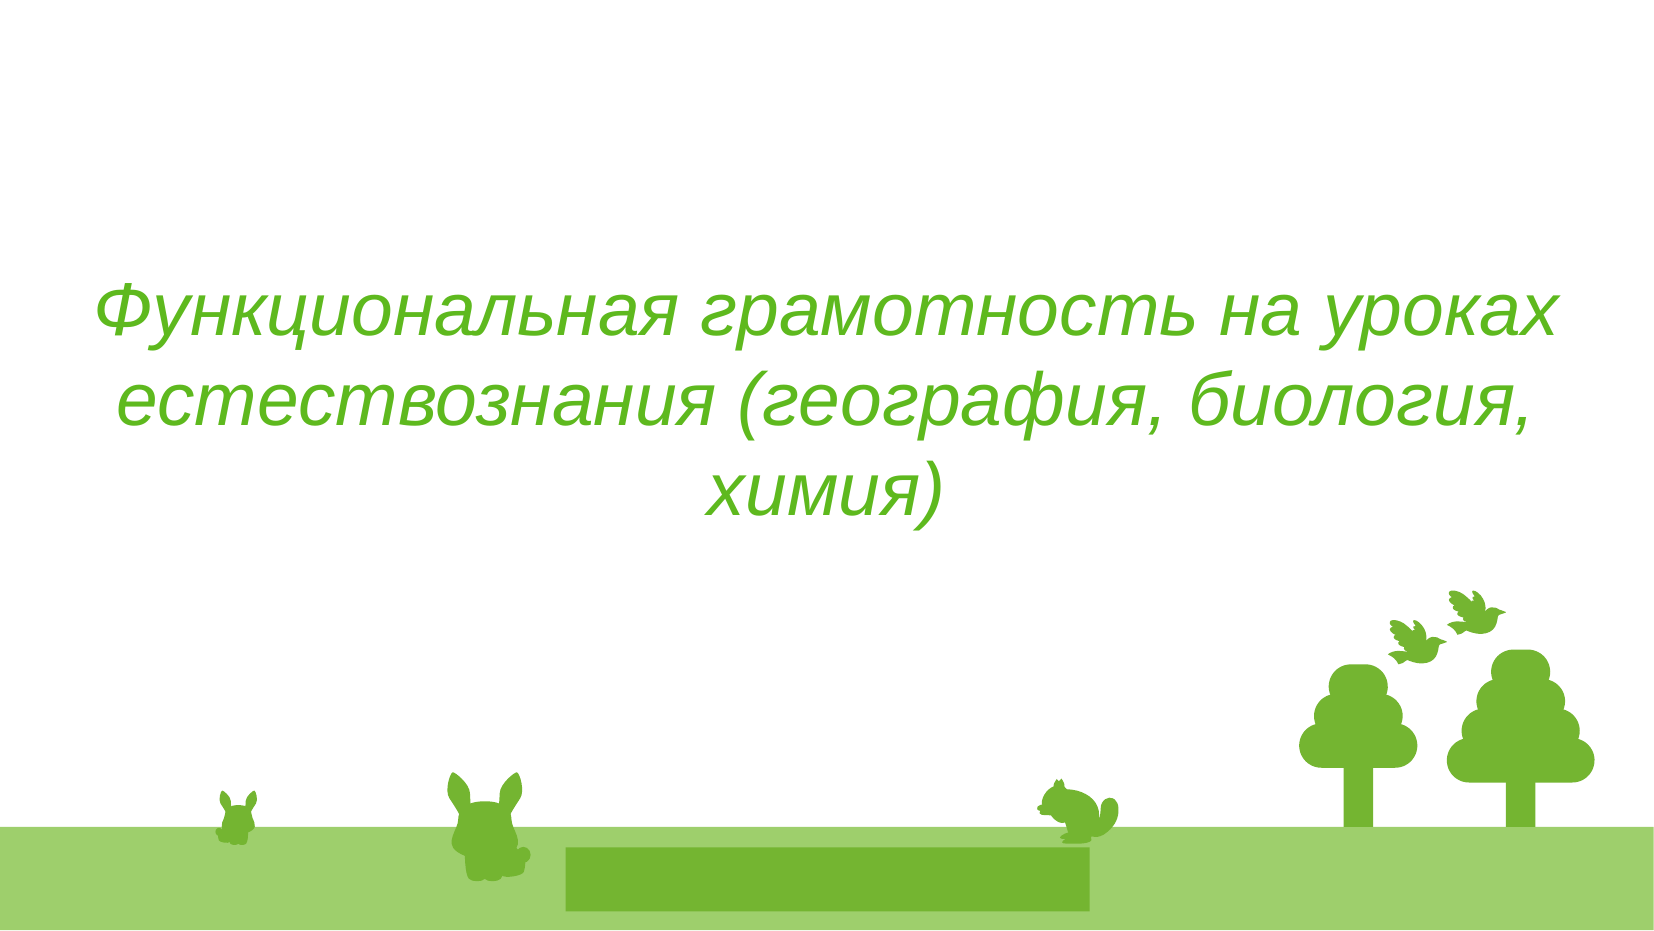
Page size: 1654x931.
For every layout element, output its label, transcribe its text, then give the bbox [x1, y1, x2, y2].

title Функциональная грамотность на уроках естествознания (география, биология, химия) [88, 269, 1565, 522]
text_box [565, 847, 1090, 912]
